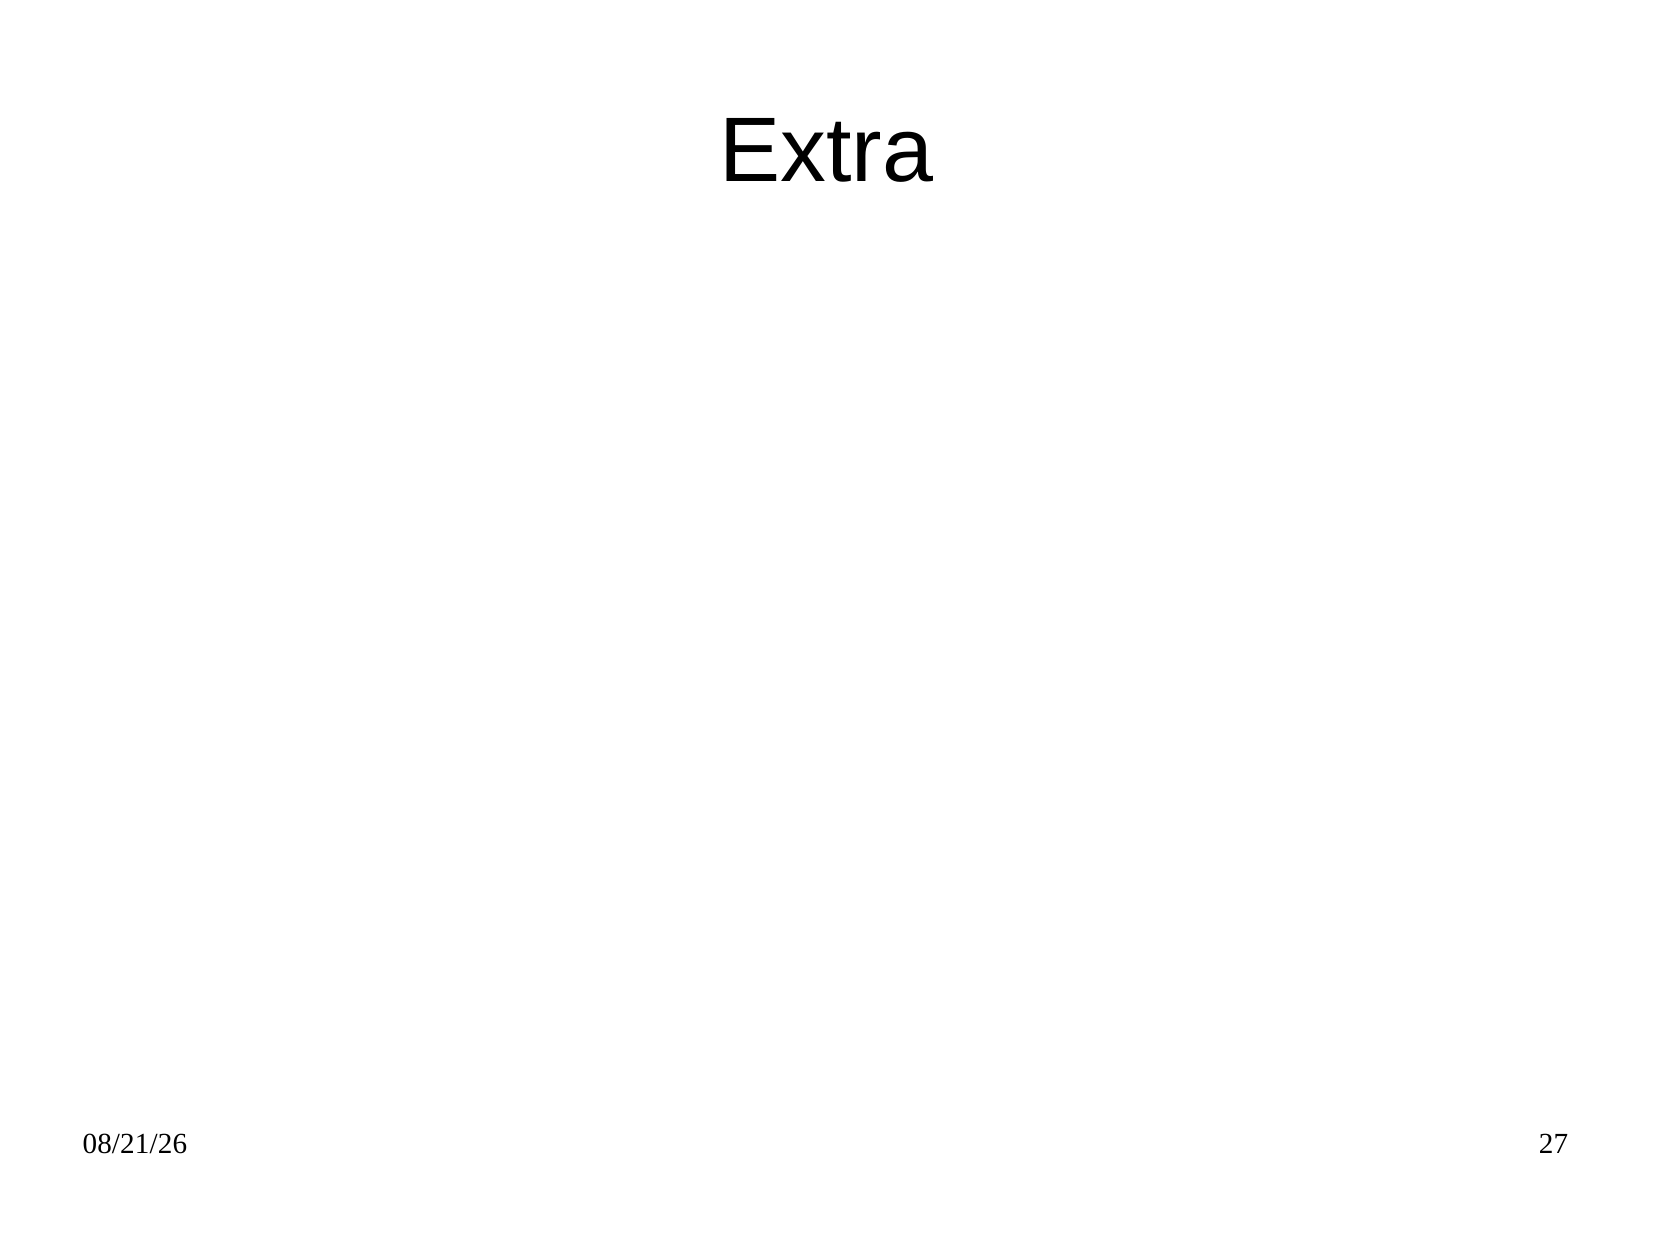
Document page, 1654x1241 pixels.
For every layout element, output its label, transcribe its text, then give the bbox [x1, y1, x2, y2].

title Extra [82, 56, 1571, 249]
